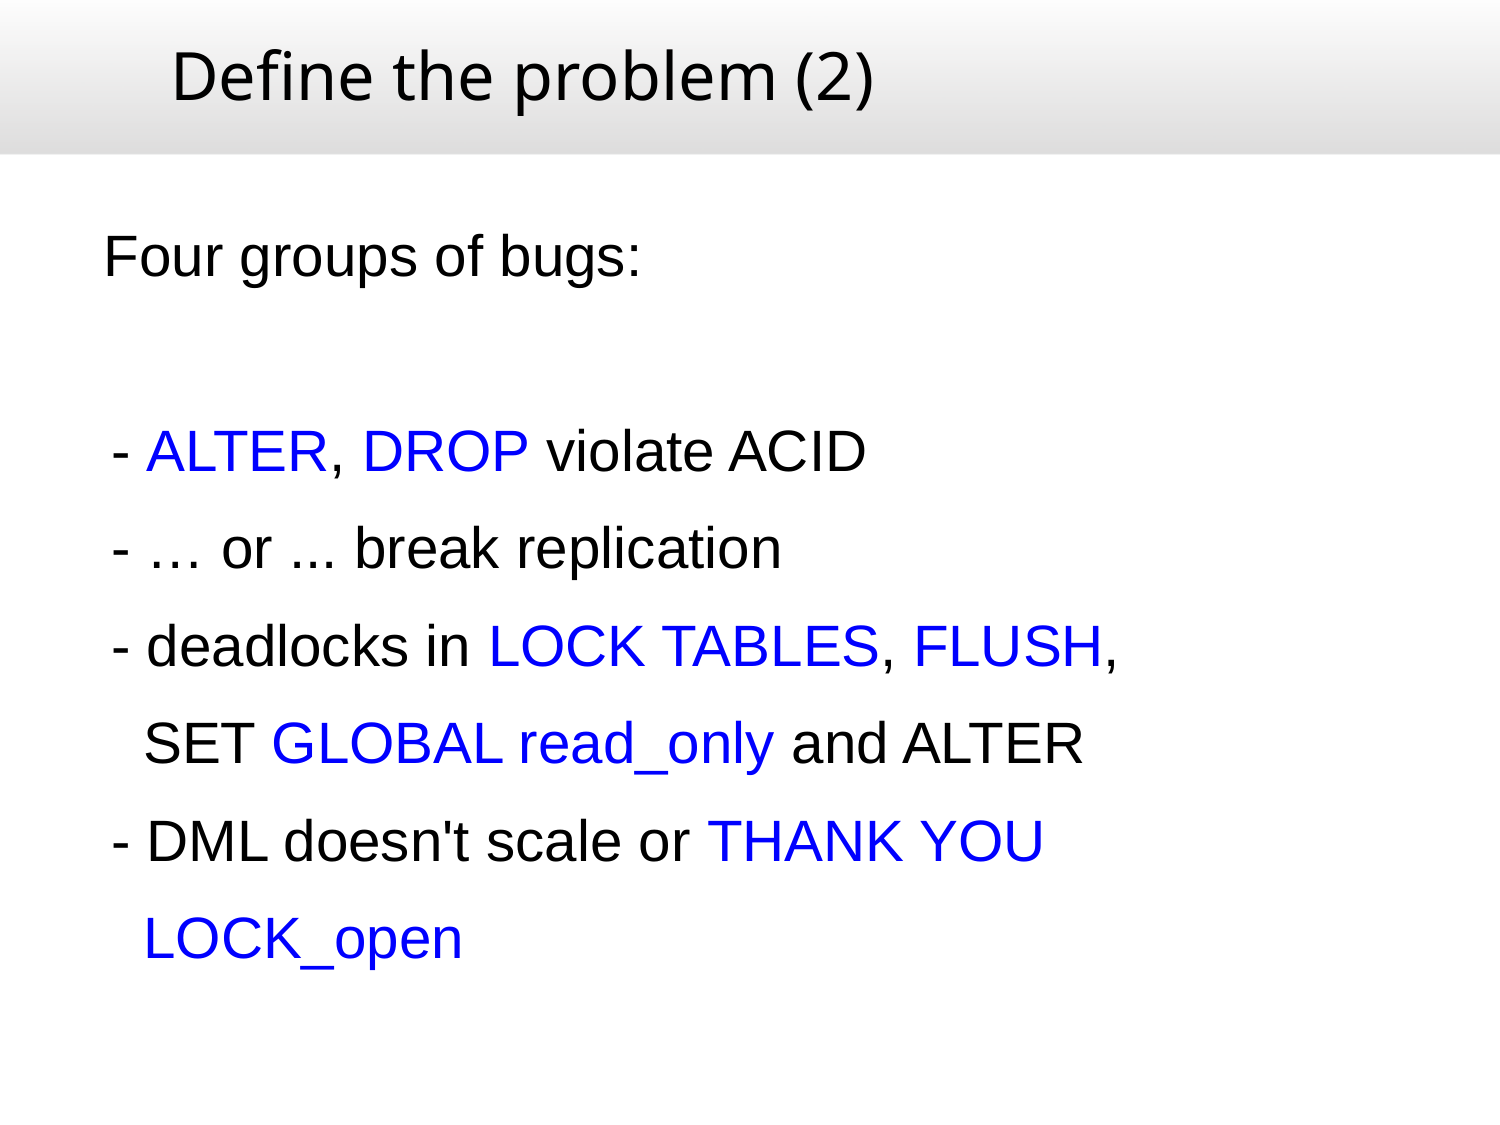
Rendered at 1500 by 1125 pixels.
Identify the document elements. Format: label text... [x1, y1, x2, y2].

title Define the problem (2) [170, 28, 1463, 121]
picture [0, 0, 1500, 1125]
title Four groups of bugs: - ALTER, DROP violate ACID - … or ... break replication - deadlocks in LOCK TABLES, FLUSH, SET GLOBAL read_only and ALTER - DML doesn't scale or THANK YOU LOCK_open [94, 207, 1388, 1020]
